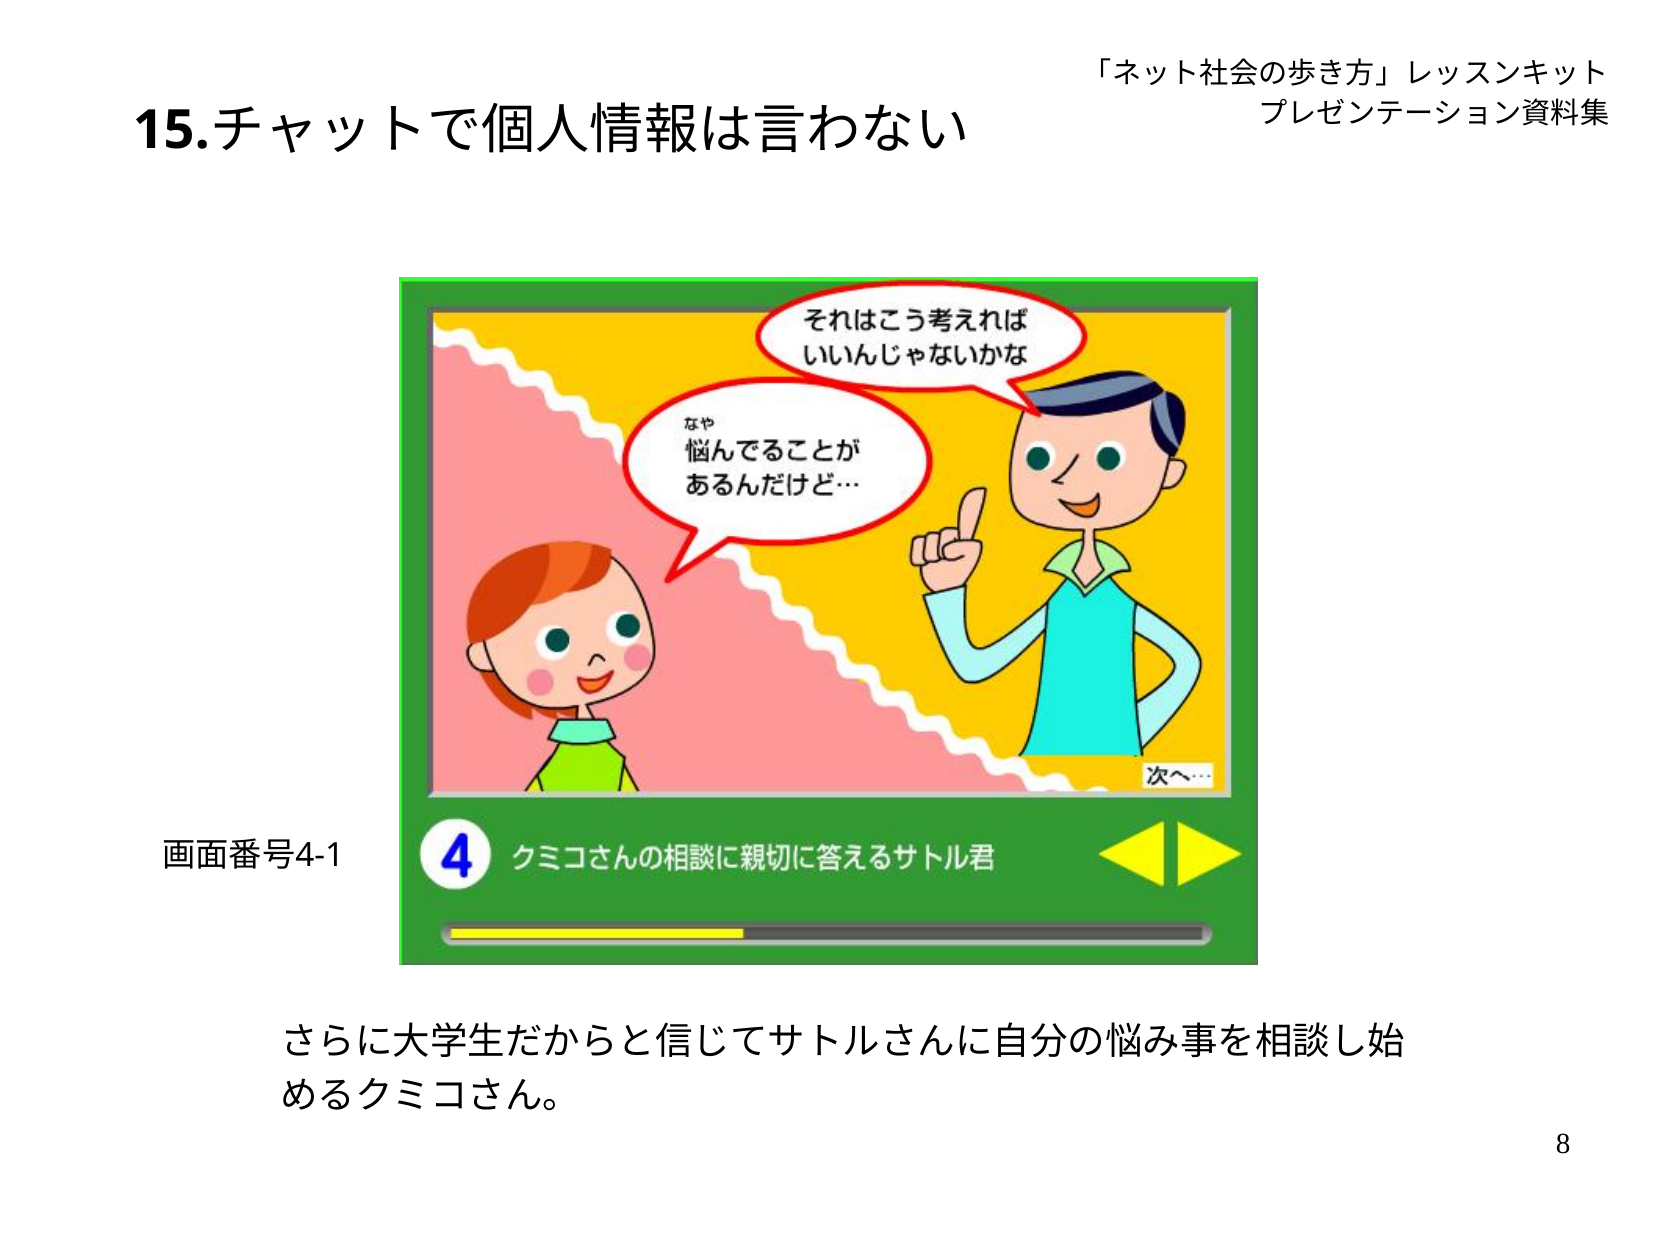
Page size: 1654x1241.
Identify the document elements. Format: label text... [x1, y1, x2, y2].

text_box 「ネット社会の歩き方」レッスンキット プレゼンテーション資料集 [1062, 44, 1625, 139]
picture [399, 277, 1258, 965]
text_box 画面番号4-1 [147, 826, 384, 882]
text_box さらに大学生だからと信じてサトルさんに自分の悩み事を相談し始めるクミコさん。 [265, 1003, 1447, 1128]
text_box 15.チャットで個人情報は言わない [118, 88, 1241, 169]
